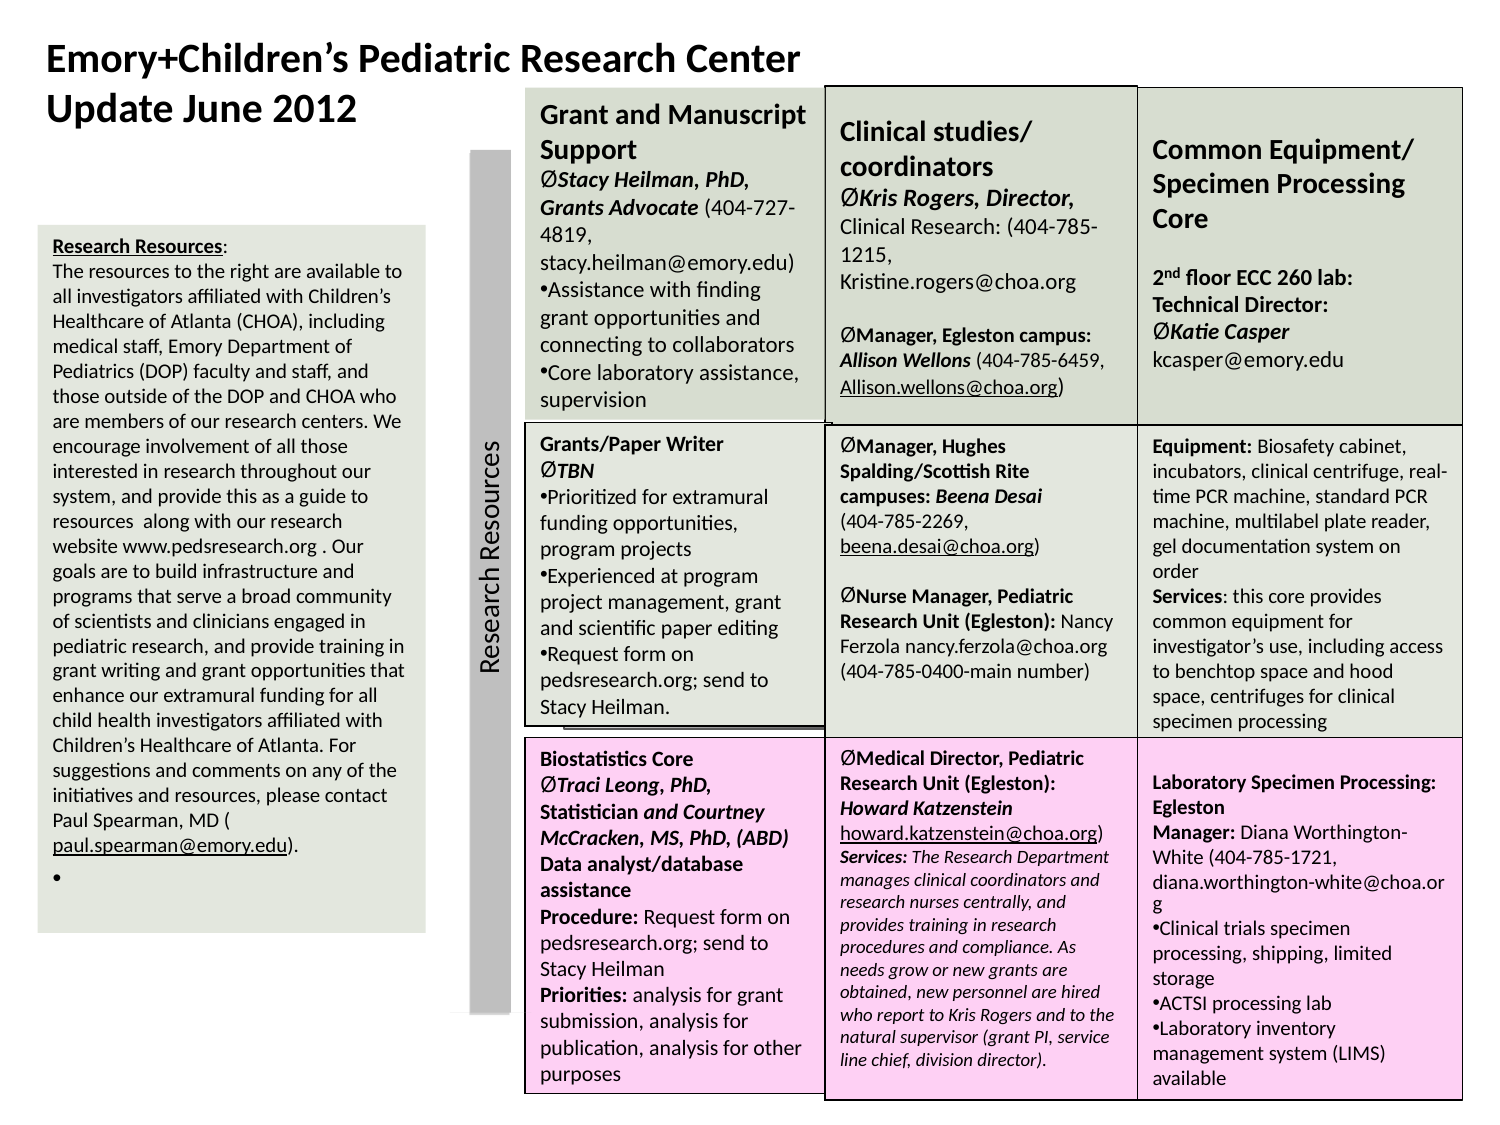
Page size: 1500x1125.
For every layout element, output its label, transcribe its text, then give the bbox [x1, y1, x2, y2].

text_box Biostatistics Core Traci Leong, PhD, Statistician and Courtney McCracken, MS, PhD, (ABD) Data analyst/database assistance Procedure: Request form on pedsresearch.org; send to Stacy Heilman Priorities: analysis for grant submission, analysis for publication, analysis for other purposes [525, 737, 825, 1093]
text_box Grant and Manuscript Support Stacy Heilman, PhD, Grants Advocate (404-727-4819, stacy.heilman@emory.edu) Assistance with finding grant opportunities and connecting to collaborators Core laboratory assistance, supervision [525, 88, 825, 420]
text_box Emory+Children’s Pediatric Research Center Update June 2012 [31, 22, 863, 140]
text_box Equipment: Biosafety cabinet, incubators, clinical centrifuge, real-time PCR machine, standard PCR machine, multilabel plate reader, gel documentation system on order Services: this core provides common equipment for investigator’s use, including access to benchtop space and hood space, centrifuges for clinical specimen processing [1137, 425, 1463, 737]
text_box Laboratory Specimen Processing: Egleston Manager: Diana Worthington-White (404-785-1721, diana.worthington-white@choa.org Clinical trials specimen processing, shipping, limited storage ACTSI processing lab Laboratory inventory management system (LIMS) available [1137, 737, 1463, 1100]
text_box Research Resources: The resources to the right are available to all investigators affiliated with Children’s Healthcare of Atlanta (CHOA), including medical staff, Emory Department of Pediatrics (DOP) faculty and staff, and those outside of the DOP and CHOA who are members of our research centers. We encourage involvement of all those interested in research throughout our system, and provide this as a guide to resources along with our research website www.pedsresearch.org . Our goals are to build infrastructure and programs that serve a broad community of scientists and clinicians engaged in pediatric research, and provide training in grant writing and grant opportunities that enhance our extramural funding for all child health investigators affiliated with Children’s Healthcare of Atlanta. For suggestions and comments on any of the initiatives and resources, please contact Paul Spearman, MD (paul.spearman@emory.edu). [37, 224, 426, 933]
text_box Grants/Paper Writer TBN Prioritized for extramural funding opportunities, program projects Experienced at program project management, grant and scientific paper editing Request form on pedsresearch.org; send to Stacy Heilman. [525, 423, 832, 726]
text_box Clinical studies/ coordinators Kris Rogers, Director, Clinical Research: (404-785-1215, Kristine.rogers@choa.org Manager, Egleston campus: Allison Wellons (404-785-6459, Allison.wellons@choa.org) [825, 86, 1138, 425]
text_box Manager, Hughes Spalding/Scottish Rite campuses: Beena Desai (404-785-2269, beena.desai@choa.org) Nurse Manager, Pediatric Research Unit (Egleston): Nancy Ferzola nancy.ferzola@choa.org (404-785-0400-main number) [825, 425, 1137, 737]
text_box Common Equipment/ Specimen Processing Core 2nd floor ECC 260 lab: Technical Director: Katie Casper kcasper@emory.edu [1137, 87, 1463, 425]
text_box [449, 690, 532, 1013]
text_box Medical Director, Pediatric Research Unit (Egleston): Howard Katzenstein howard.katzenstein@choa.org) Services: The Research Department manages clinical coordinators and research nurses centrally, and provides training in research procedures and compliance. As needs grow or new grants are obtained, new personnel are hired who report to Kris Rogers and to the natural supervisor (grant PI, service line chief, division director). [825, 737, 1137, 1100]
text_box Research Resources [462, 399, 514, 690]
text_box [470, 149, 511, 399]
